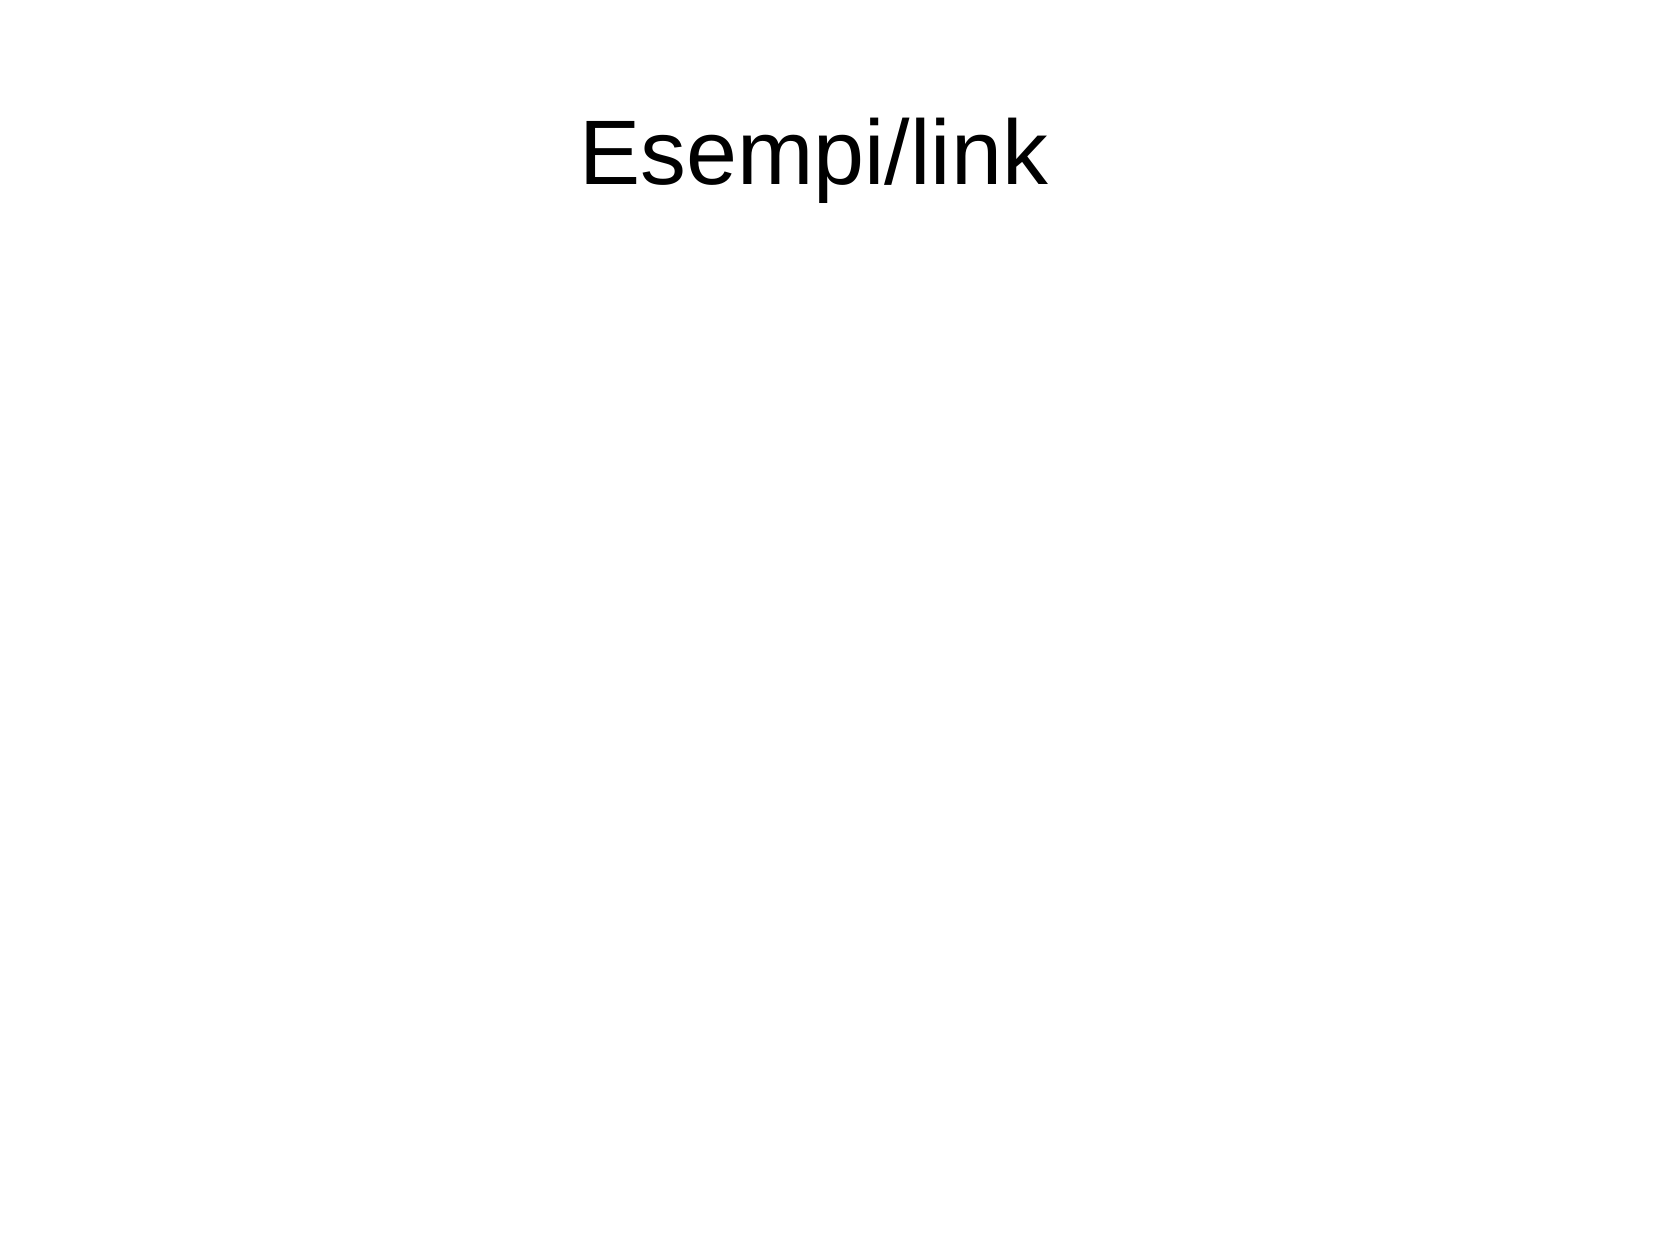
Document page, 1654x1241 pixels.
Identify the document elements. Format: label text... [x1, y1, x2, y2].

title Esempi/link [82, 49, 1571, 257]
